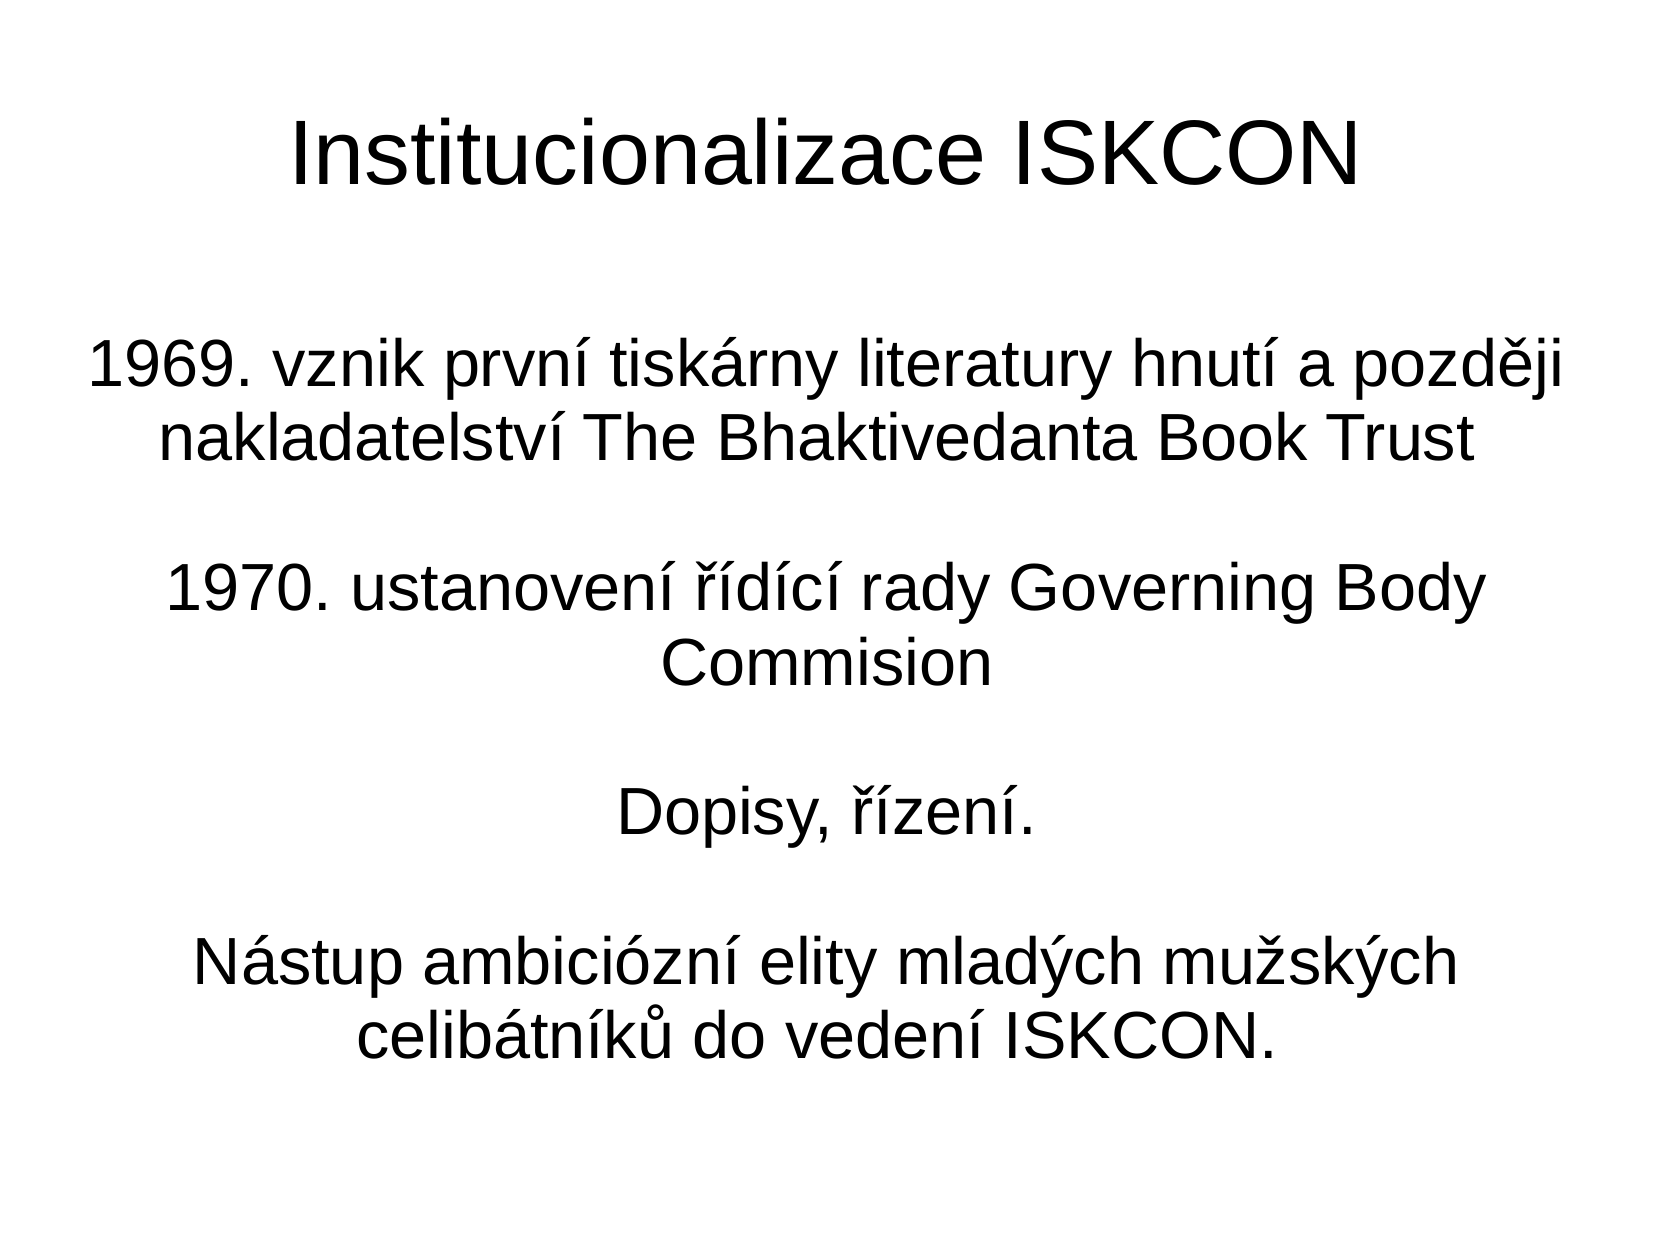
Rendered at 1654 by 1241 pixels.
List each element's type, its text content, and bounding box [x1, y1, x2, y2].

subtitle 1969. vznik první tiskárny literatury hnutí a později nakladatelství The Bhaktivedanta Book Trust 1970. ustanovení řídící rady Governing Body Commision Dopisy, řízení. Nástup ambiciózní elity mladých mužských celibátníků do vedení ISKCON. [82, 290, 1571, 1109]
title Institucionalizace ISKCON [82, 49, 1571, 257]
